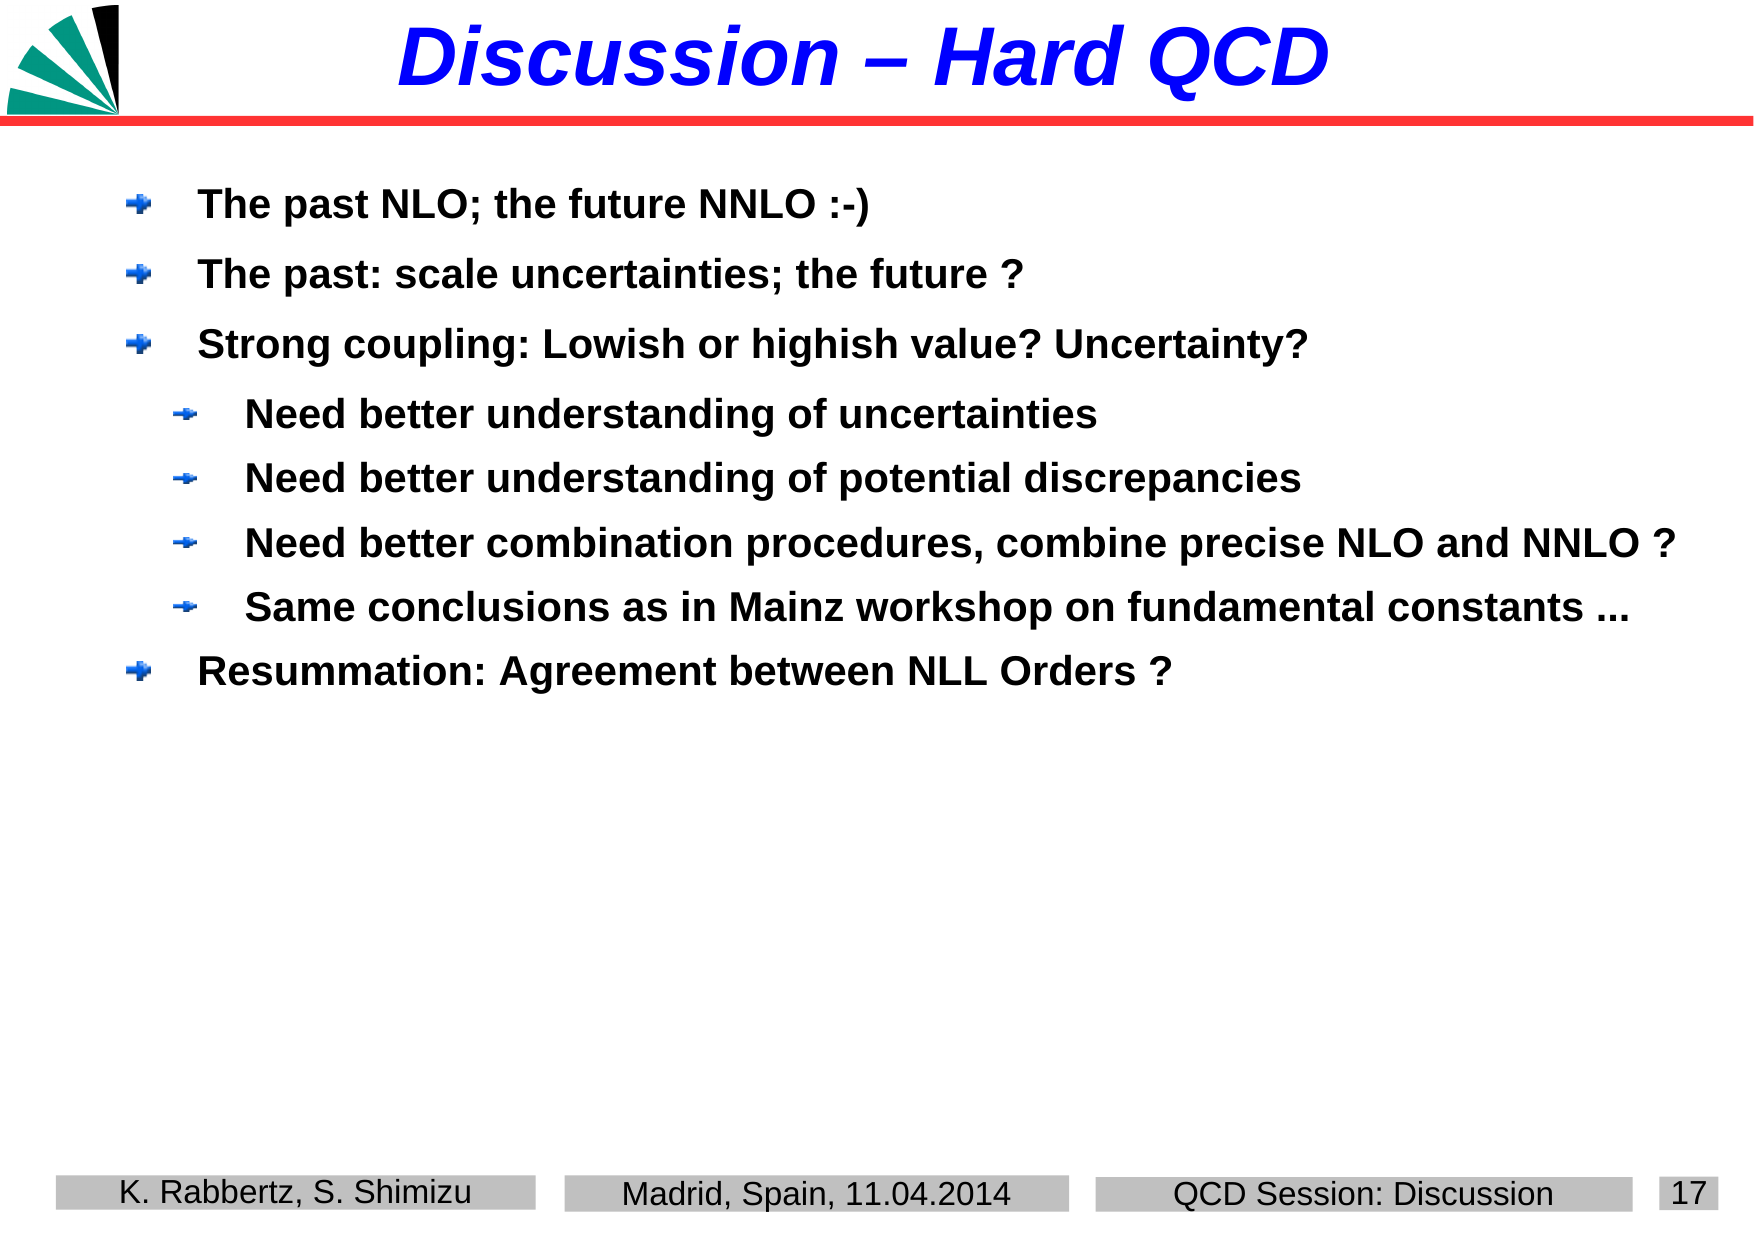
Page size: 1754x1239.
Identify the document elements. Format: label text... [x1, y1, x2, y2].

title Discussion – Hard QCD [123, 0, 1606, 114]
picture [7, 5, 119, 116]
list The past NLO; the future NNLO :-) The past: scale uncertainties; the future ? Strong coupling: Lowish or highish value? Uncertainty? Need better understanding of uncertainties Need better understanding of potential discrepancies Need better combination procedures, combine precise NLO and NNLO ? Same conclusions as in Mainz workshop on fundamental constants ... Resummation: Agreement between NLL Orders ? [67, 180, 1684, 977]
